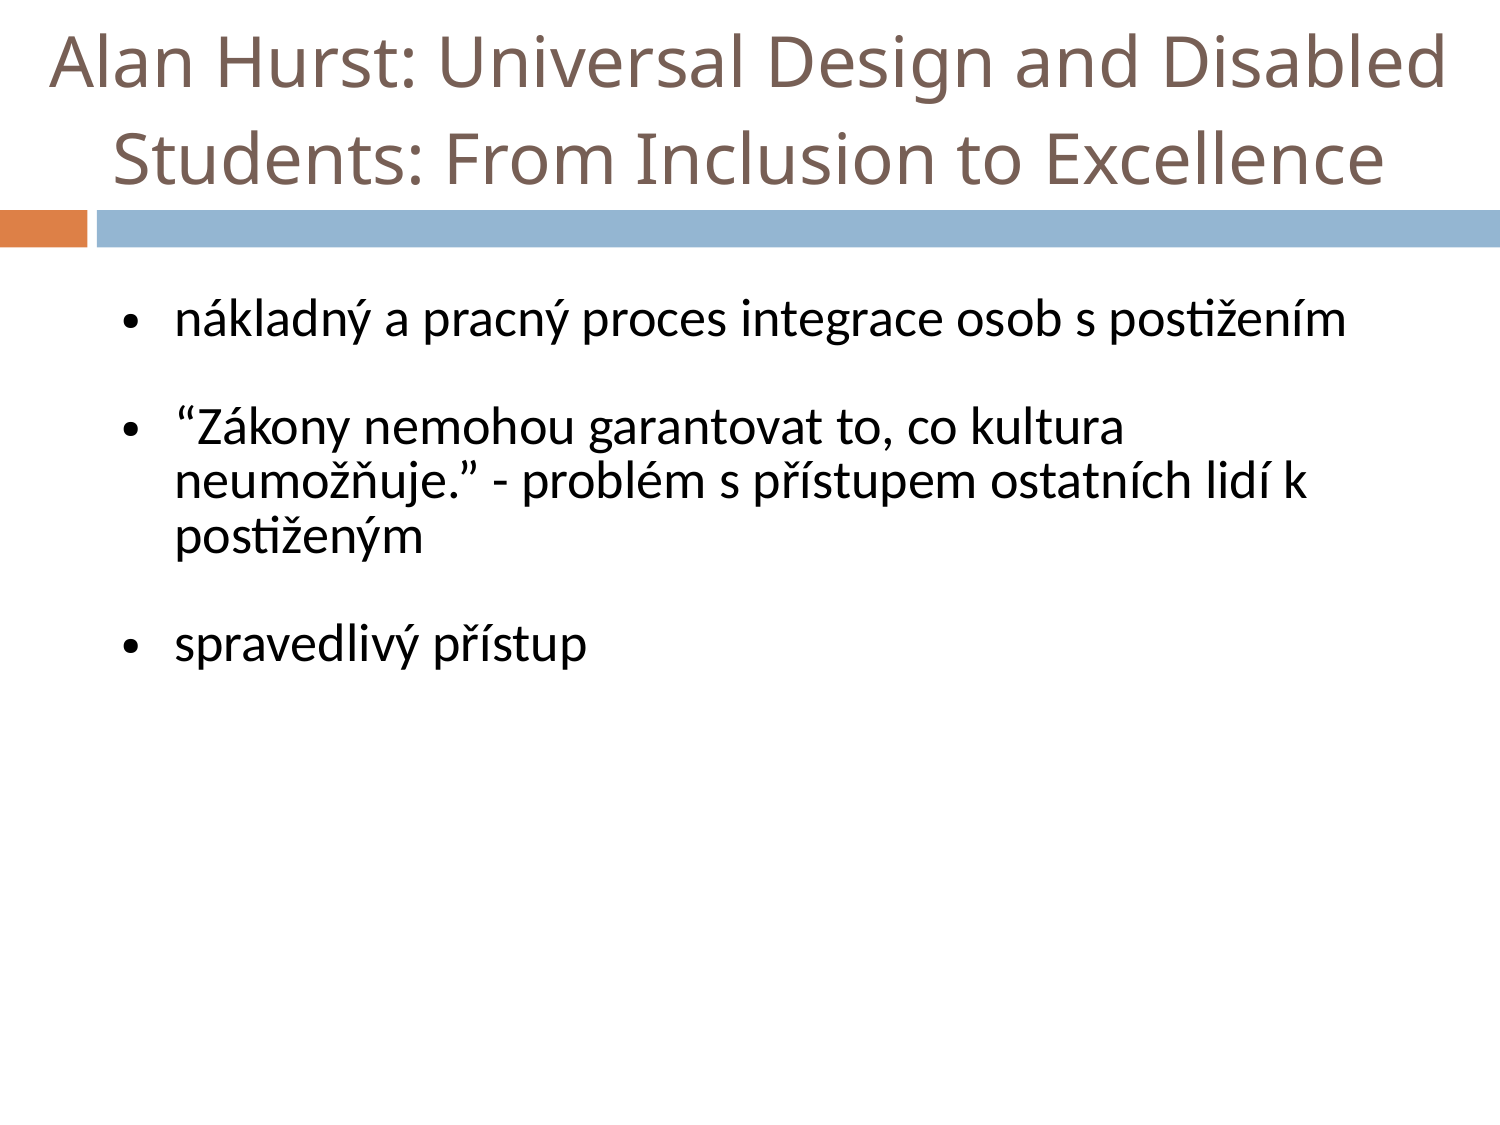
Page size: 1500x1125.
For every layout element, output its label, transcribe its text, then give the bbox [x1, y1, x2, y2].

title Alan Hurst: Universal Design and Disabled Students: From Inclusion to Excellence [0, 0, 1500, 213]
list nákladný a pracný proces integrace osob s postižením “Zákony nemohou garantovat to, co kultura neumožňuje.” - problém s přístupem ostatních lidí k postiženým spravedlivý přístup [103, 295, 1441, 1033]
